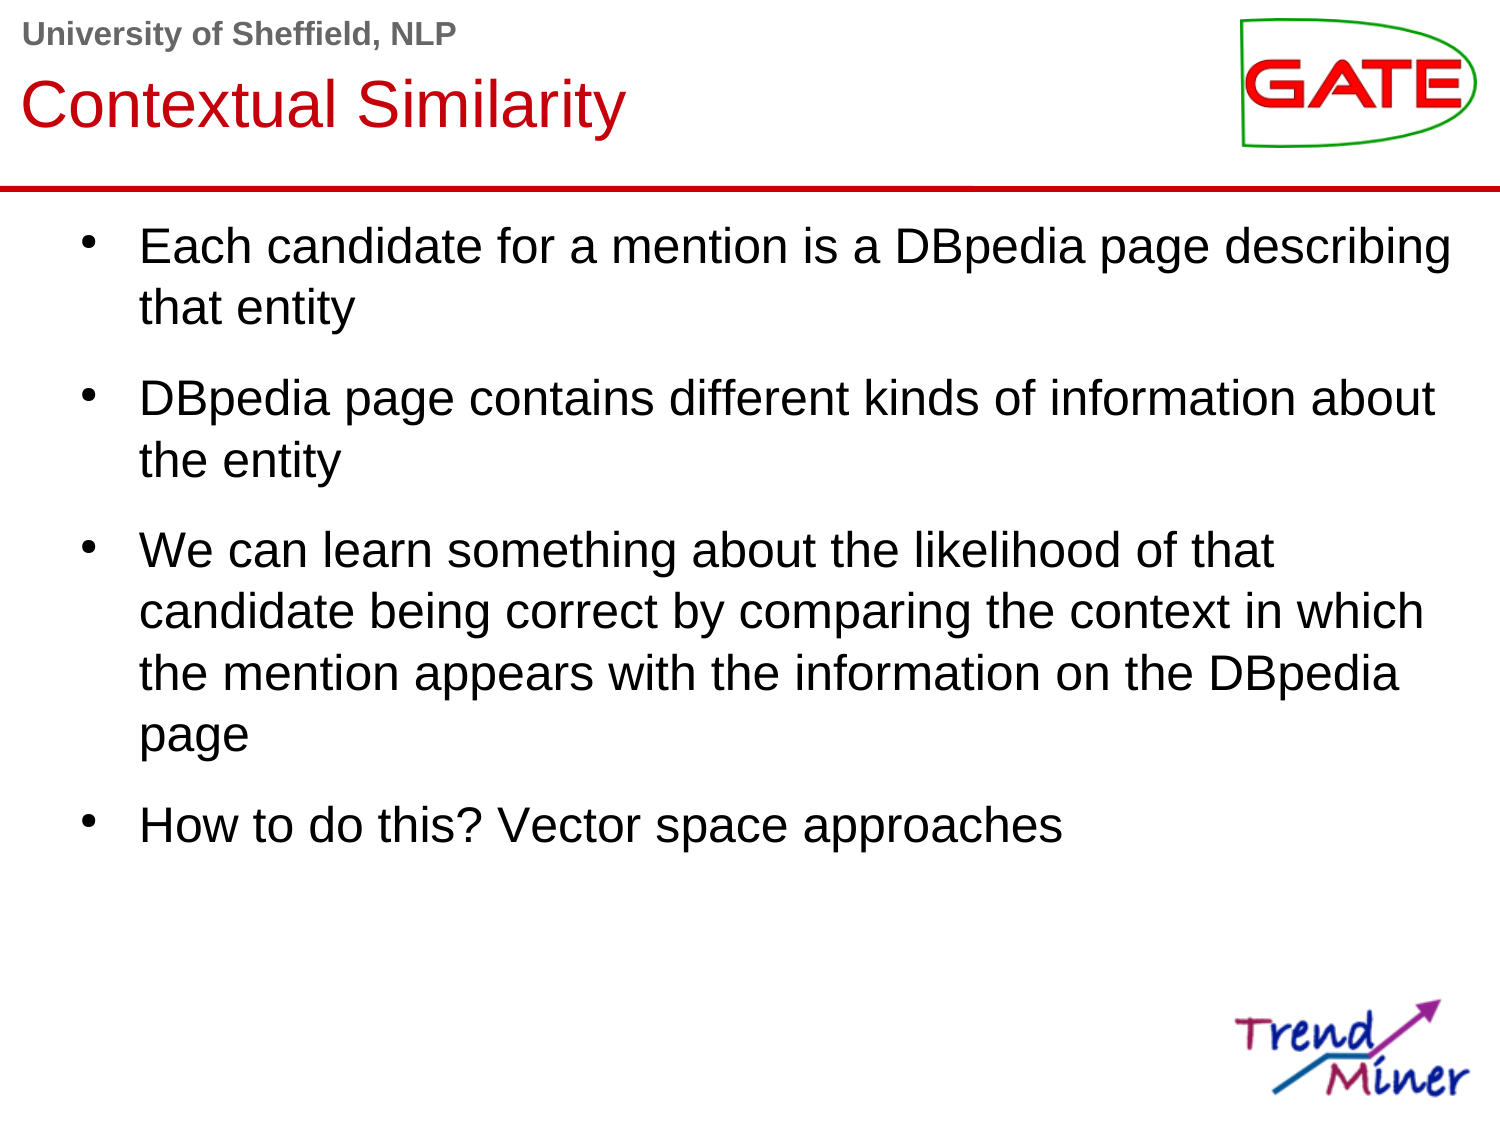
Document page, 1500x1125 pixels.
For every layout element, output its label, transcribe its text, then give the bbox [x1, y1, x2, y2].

list Each candidate for a mention is a DBpedia page describing that entity DBpedia page contains different kinds of information about the entity We can learn something about the likelihood of that candidate being correct by comparing the context in which the mention appears with the information on the DBpedia page How to do this? Vector space approaches [23, 212, 1477, 1063]
picture [1240, 18, 1477, 148]
title Contextual Similarity [20, 45, 1240, 166]
picture [1204, 992, 1496, 1118]
